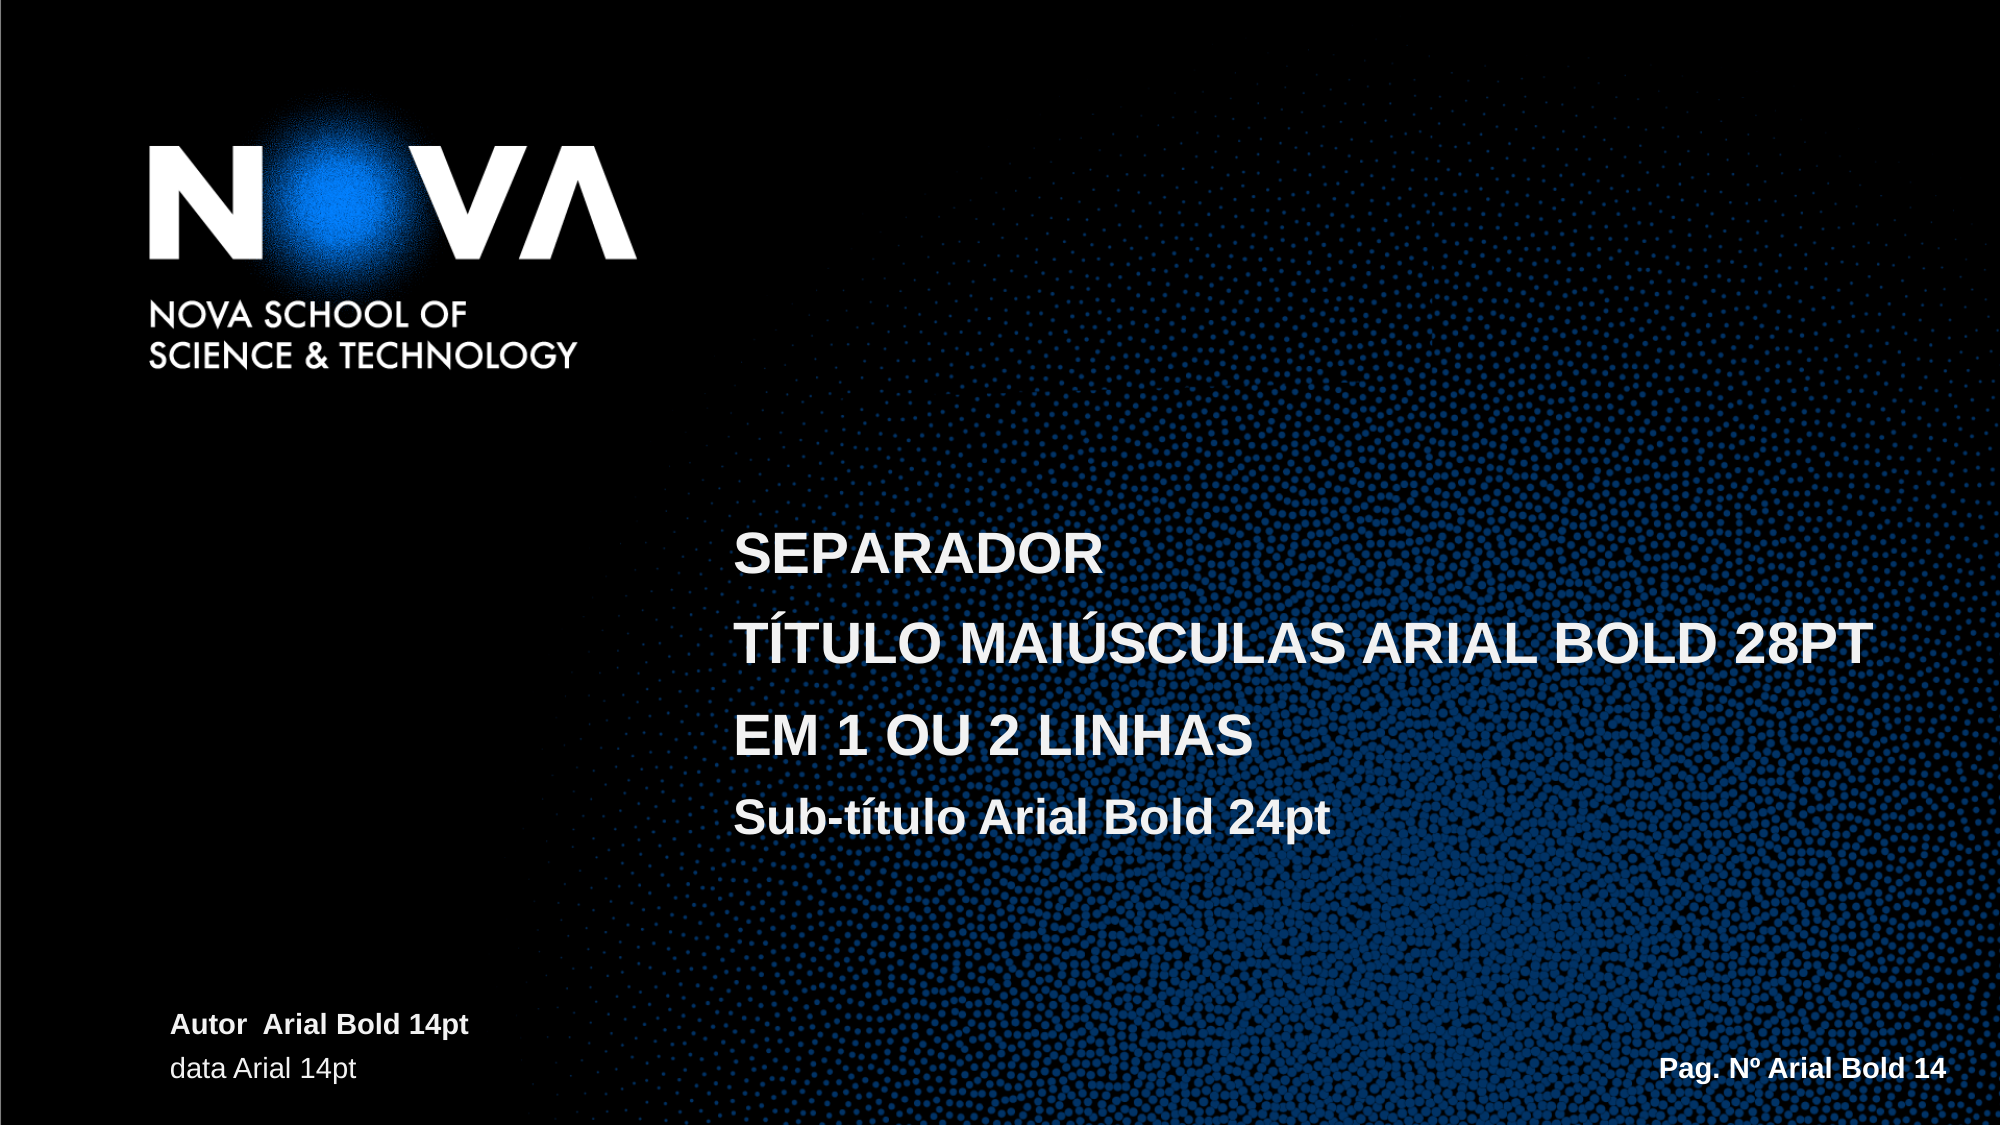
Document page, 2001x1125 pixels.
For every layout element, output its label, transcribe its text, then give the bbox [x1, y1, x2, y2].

text_box Autor Arial Bold 14pt [162, 997, 479, 1048]
text_box SEPARADOR TÍTULO mAIÚSCULAS arial bold 28pt em 1 ou 2 linhas Sub-título Arial Bold 24pt [725, 486, 1908, 848]
picture [0, 0, 2000, 1125]
text_box Pag. Nº Arial Bold 14 [1651, 1042, 1956, 1093]
text_box data Arial 14pt [162, 1048, 364, 1093]
